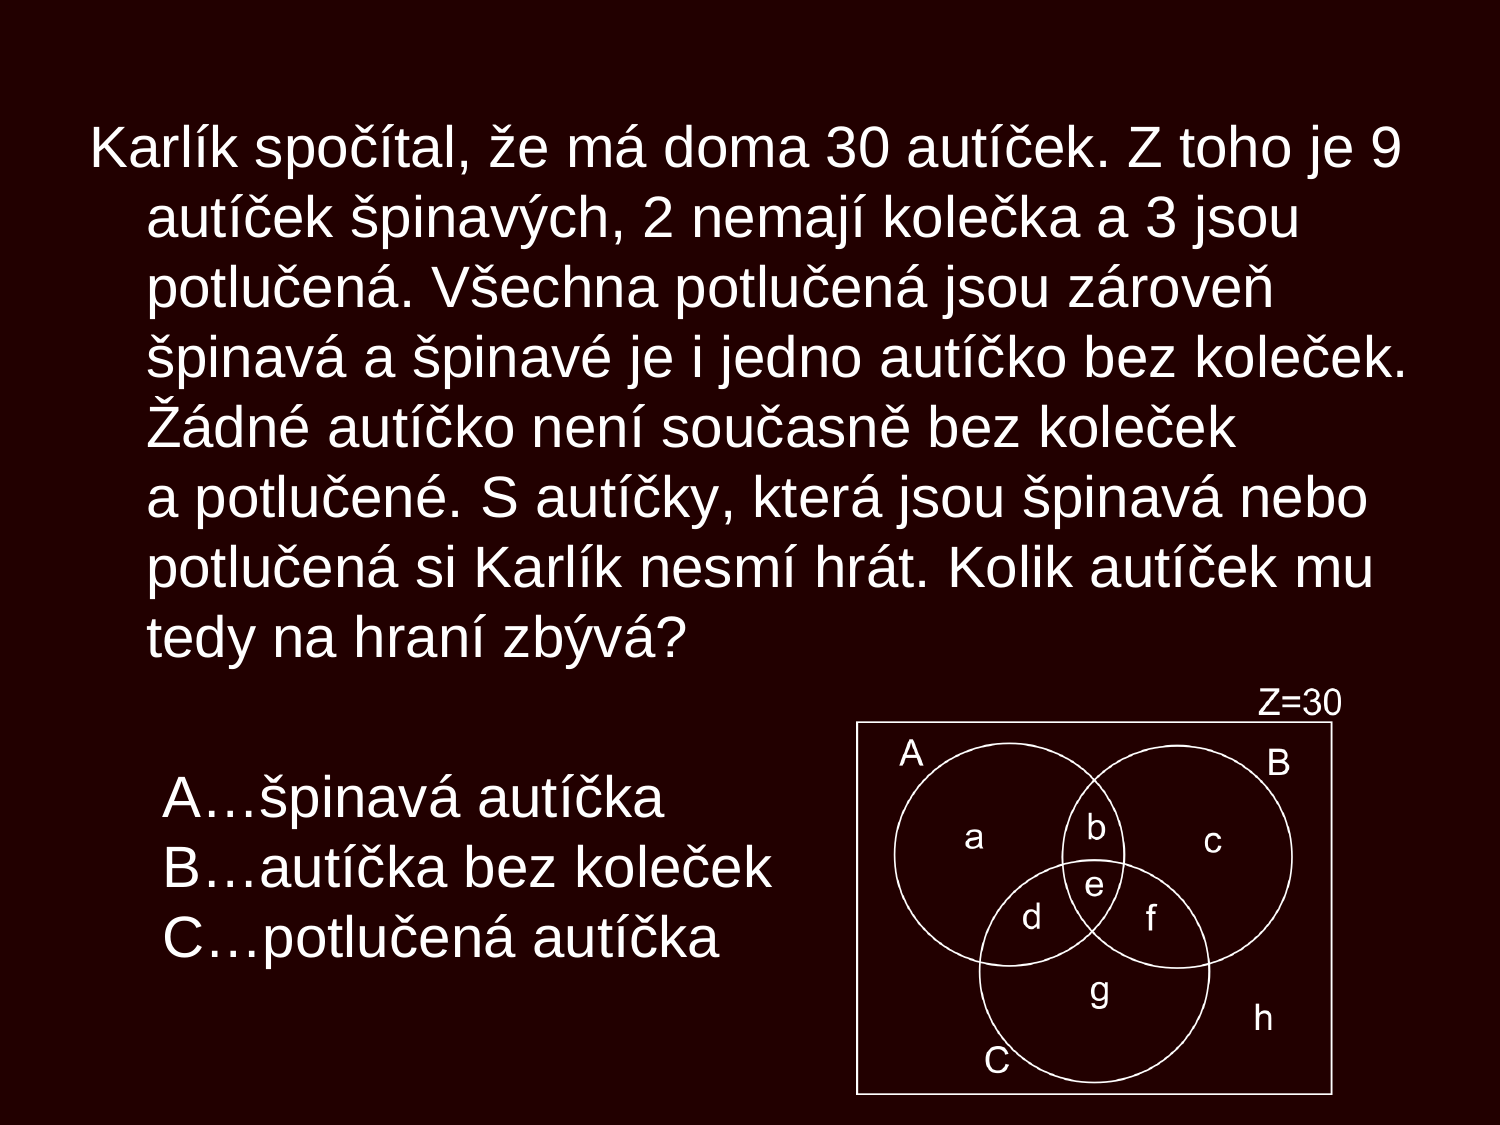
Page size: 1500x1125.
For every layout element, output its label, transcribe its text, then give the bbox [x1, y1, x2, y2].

text_box A…špinavá autíčka B…autíčka bez koleček C…potlučená autíčka [147, 751, 788, 977]
picture [856, 688, 1341, 1095]
list Karlík spočítal, že má doma 30 autíček. Z toho je 9 autíček špinavých, 2 nemají kolečka a 3 jsou potlučená. Všechna potlučená jsou zároveň špinavá a špinavé je i jedno autíčko bez koleček. Žádné autíčko není současně bez koleček a potlučené. S autíčky, která jsou špinavá nebo potlučená si Karlík nesmí hrát. Kolik autíček mu tedy na hraní zbývá? [75, 101, 1426, 747]
